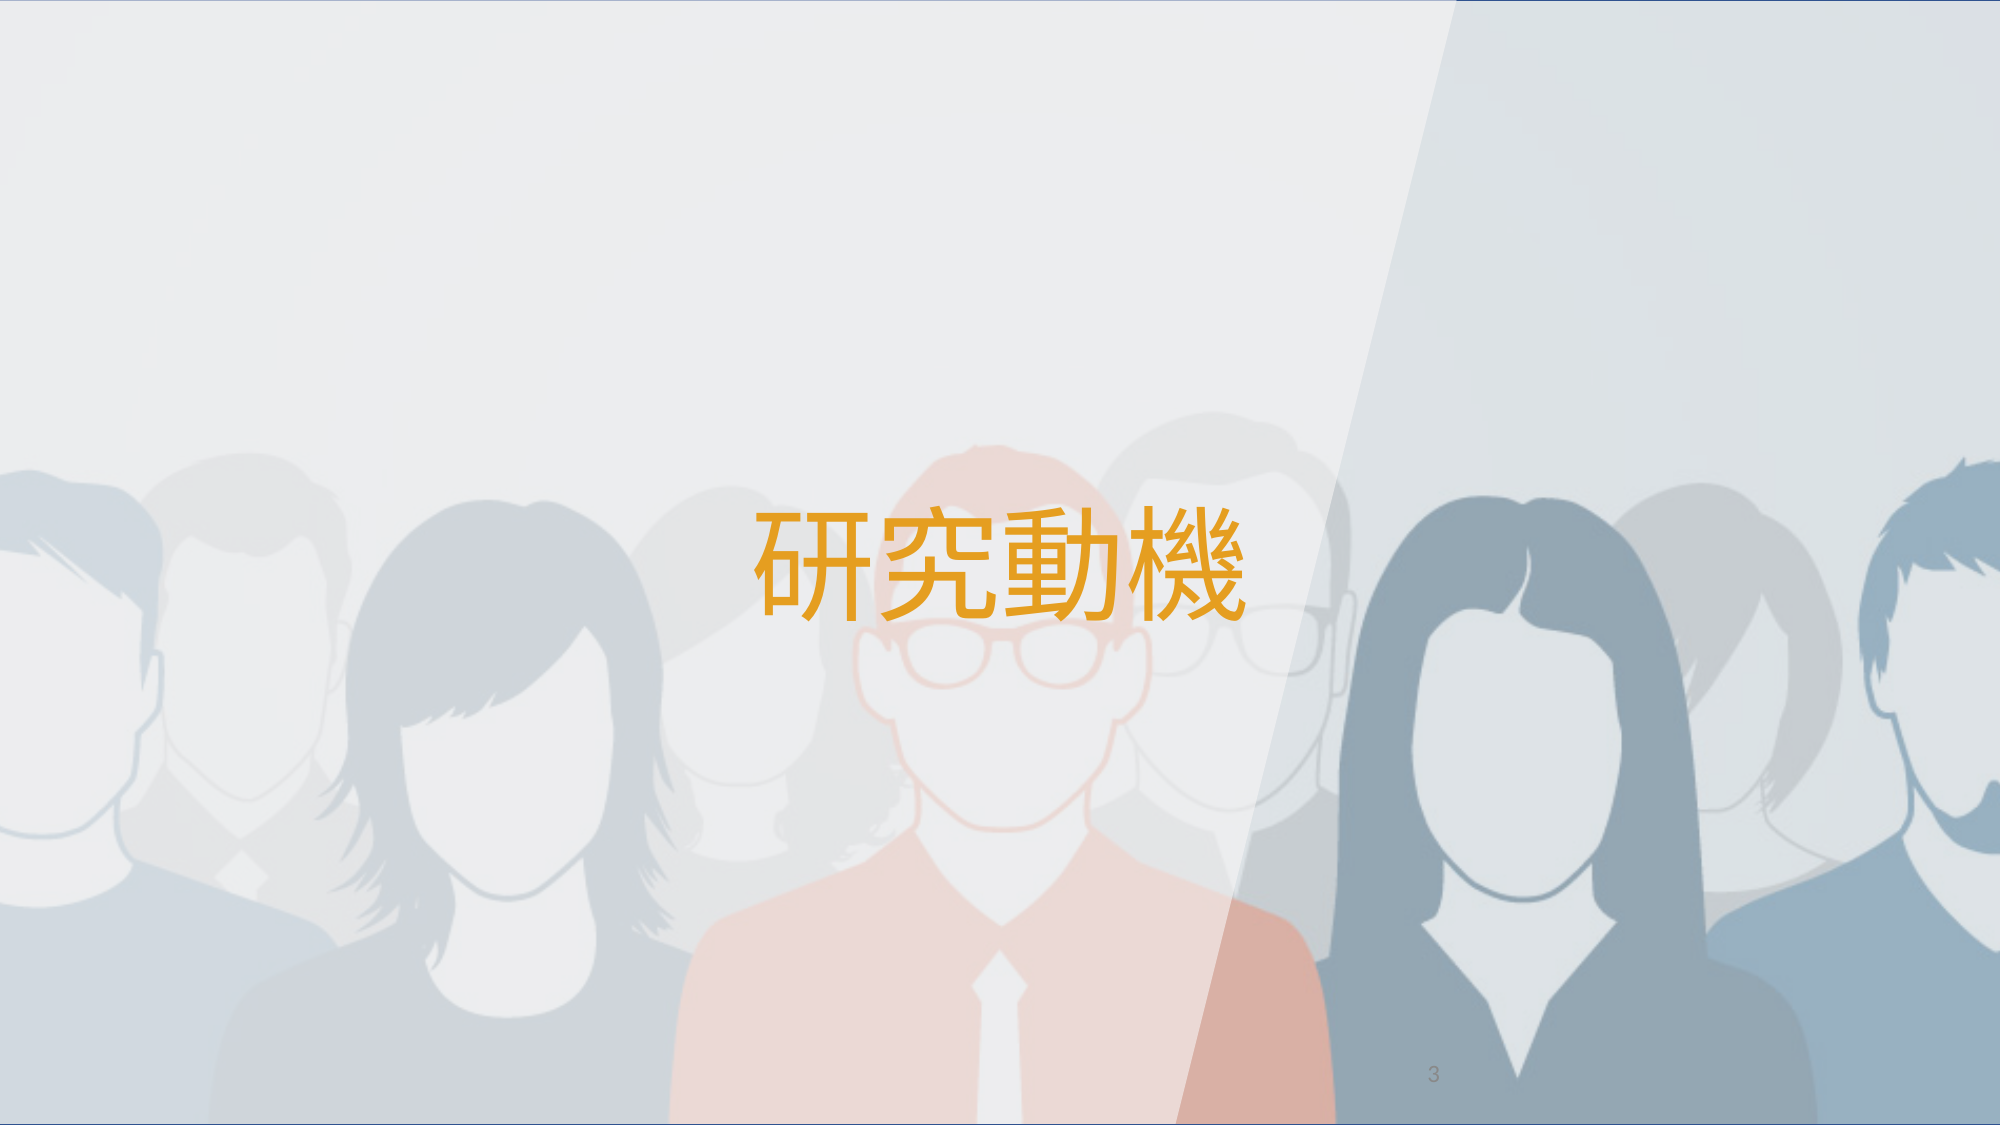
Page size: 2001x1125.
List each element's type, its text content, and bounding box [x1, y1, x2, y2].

text_box [0, 0, 2000, 1125]
text_box 3 [1412, 1042, 1863, 1103]
text_box 研究動機 [468, 479, 1532, 646]
